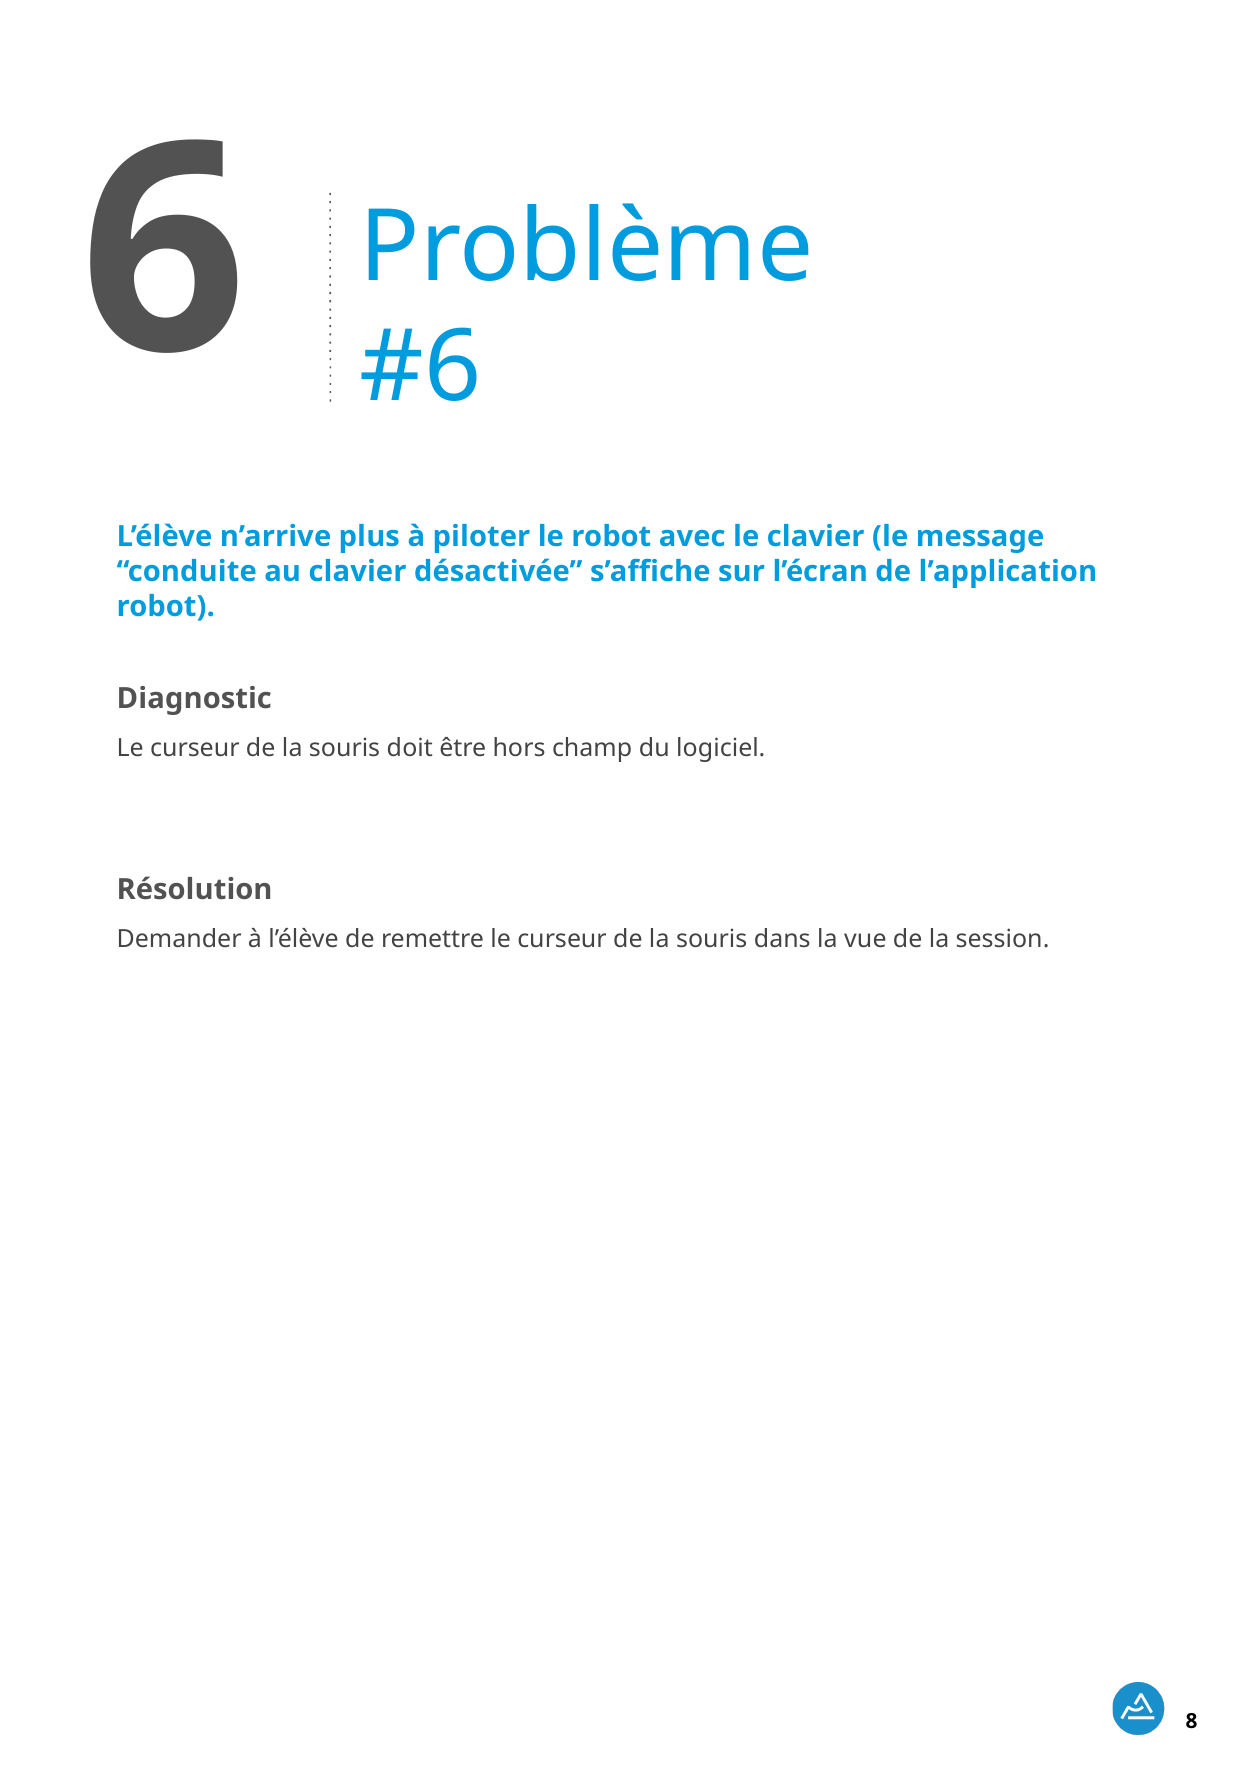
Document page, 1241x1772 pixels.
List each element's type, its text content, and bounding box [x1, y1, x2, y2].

text_box Problème #6 [344, 165, 1149, 472]
picture [1112, 1682, 1172, 1735]
text_box 6 [65, 43, 372, 373]
text_box 8 [1145, 1670, 1213, 1748]
text_box L’élève n’arrive plus à piloter le robot avec le clavier (le message “conduite au clavier désactivée” s’affiche sur l’écran de l’application robot). Diagnostic Le curseur de la souris doit être hors champ du logiciel. Résolution Demander à l’élève de remettre le curseur de la souris dans la vue de la session. [101, 501, 1129, 1604]
